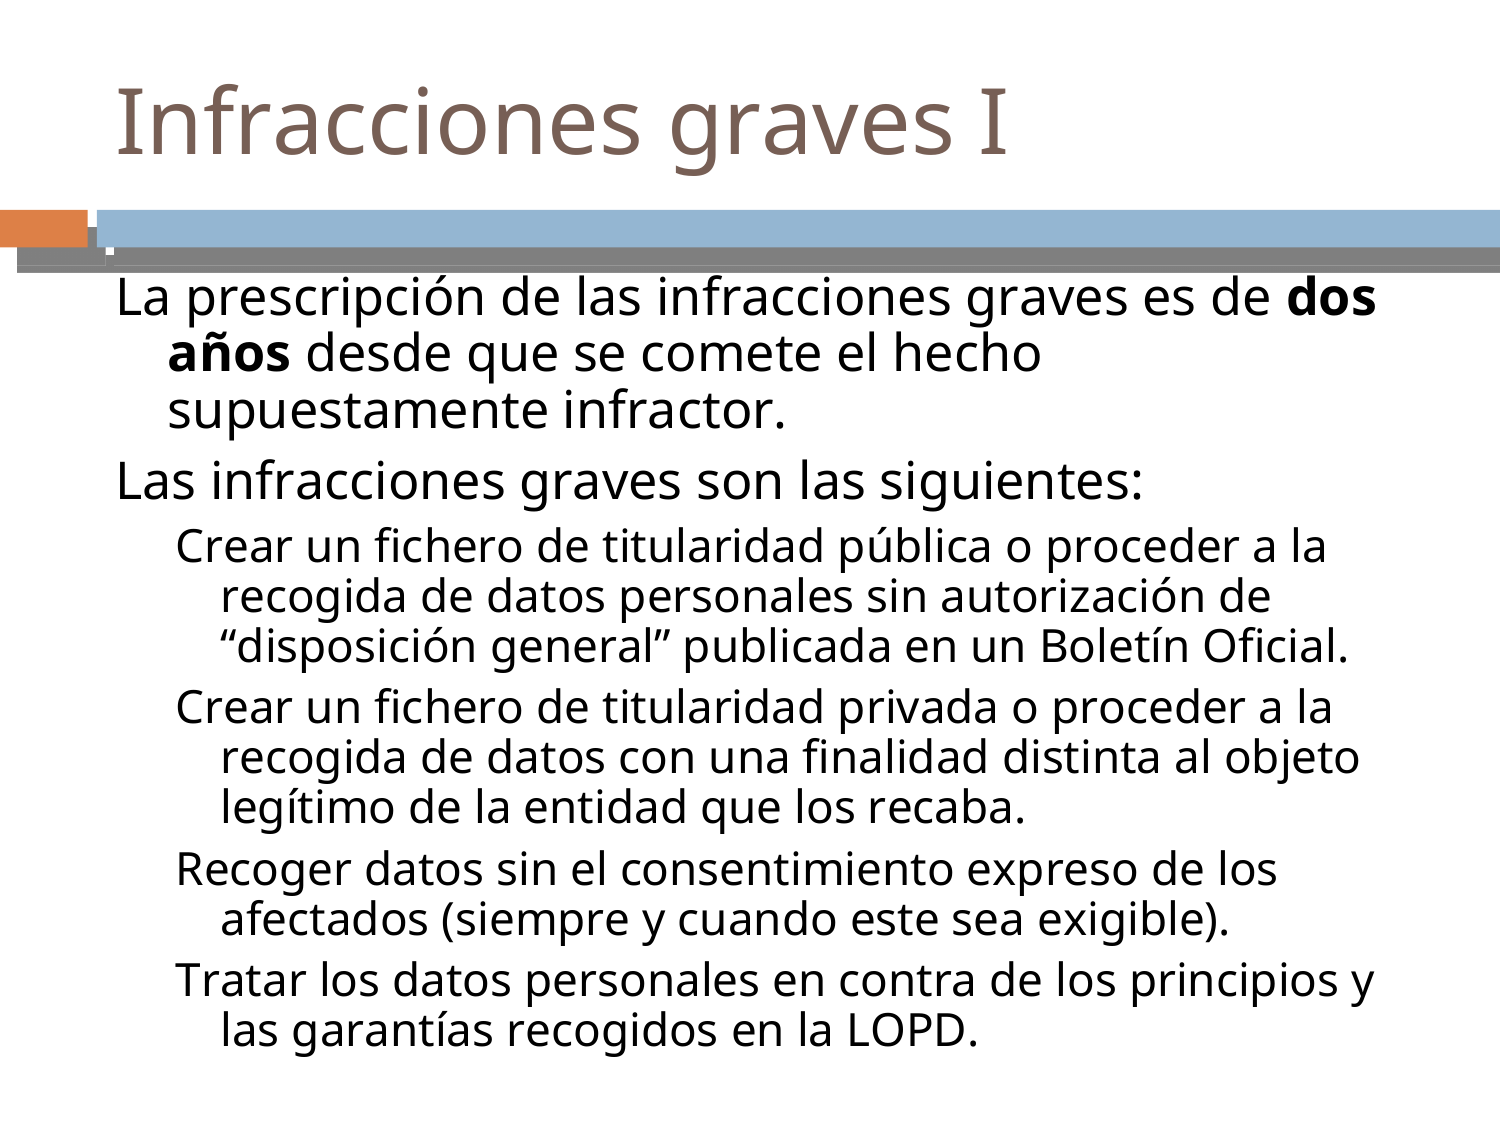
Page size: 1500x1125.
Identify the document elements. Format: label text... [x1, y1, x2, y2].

title Infracciones graves I [100, 37, 1438, 201]
list La prescripción de las infracciones graves es de dos años desde que se comete el hecho supuestamente infractor. Las infracciones graves son las siguientes: Crear un fichero de titularidad pública o proceder a la recogida de datos personales sin autorización de “disposición general” publicada en un Boletín Oficial. Crear un fichero de titularidad privada o proceder a la recogida de datos con una finalidad distinta al objeto legítimo de la entidad que los recaba. Recoger datos sin el consentimiento expreso de los afectados (siempre y cuando este sea exigible). Tratar los datos personales en contra de los principios y las garantías recogidos en la LOPD. [100, 262, 1438, 1001]
